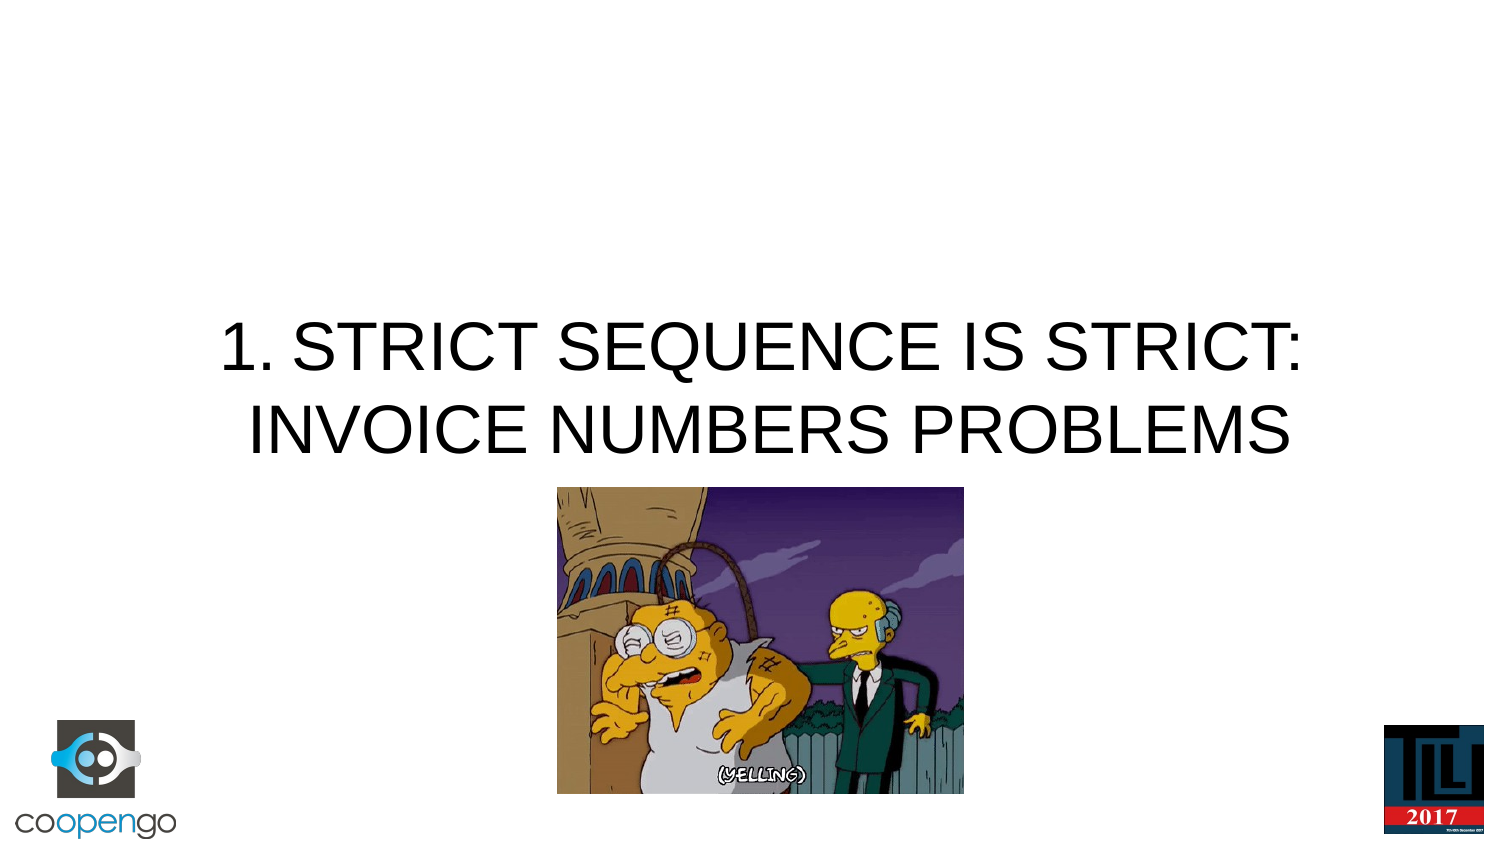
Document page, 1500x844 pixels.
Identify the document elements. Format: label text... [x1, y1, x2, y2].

text_box STRICT SEQUENCE IS STRICT: INVOICE NUMBERS PROBLEMS [85, 289, 1436, 480]
picture [1384, 725, 1484, 834]
picture [81, 817, 94, 830]
picture [15, 720, 176, 839]
picture [557, 487, 964, 794]
